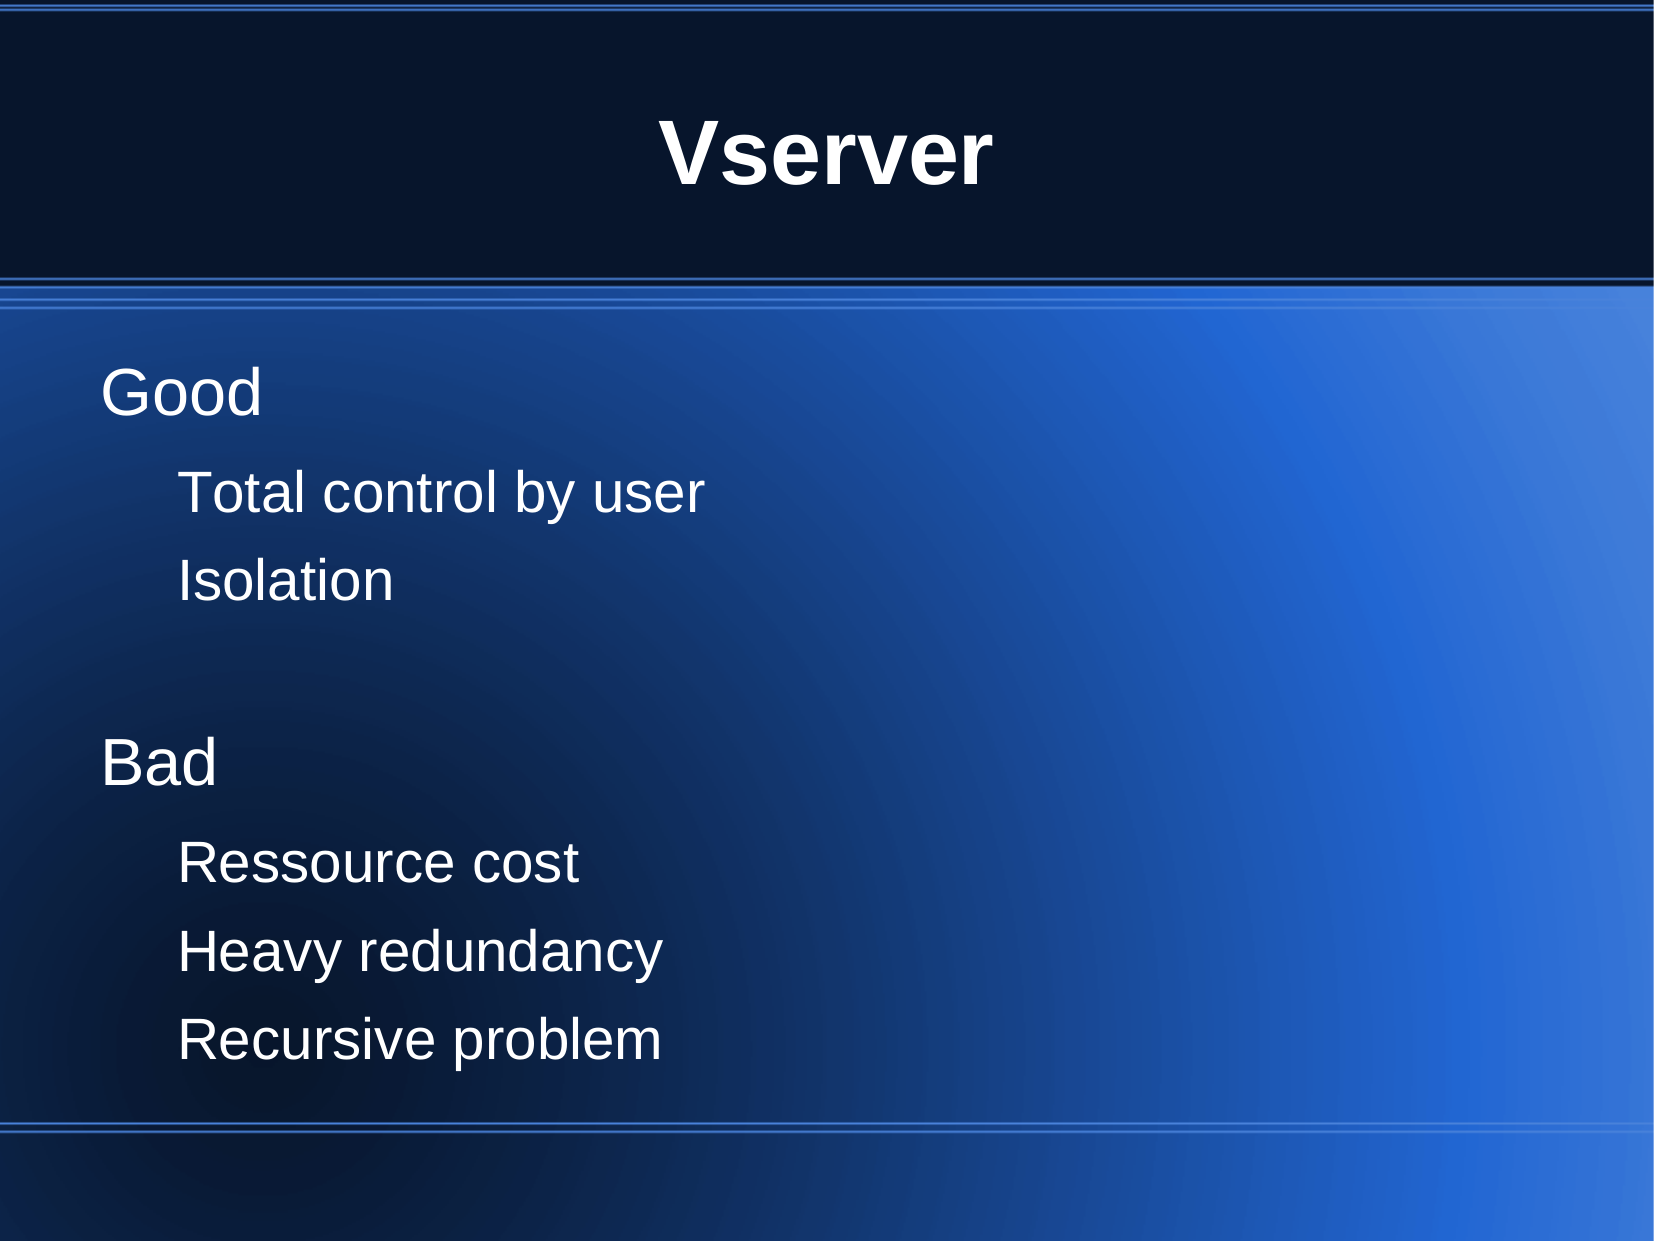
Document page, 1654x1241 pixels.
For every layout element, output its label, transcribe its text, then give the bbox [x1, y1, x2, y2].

title Vserver [82, 56, 1571, 250]
list Good Total control by user Isolation Bad Ressource cost Heavy redundancy Recursive problem [82, 355, 1571, 1161]
picture [0, 0, 1654, 1241]
